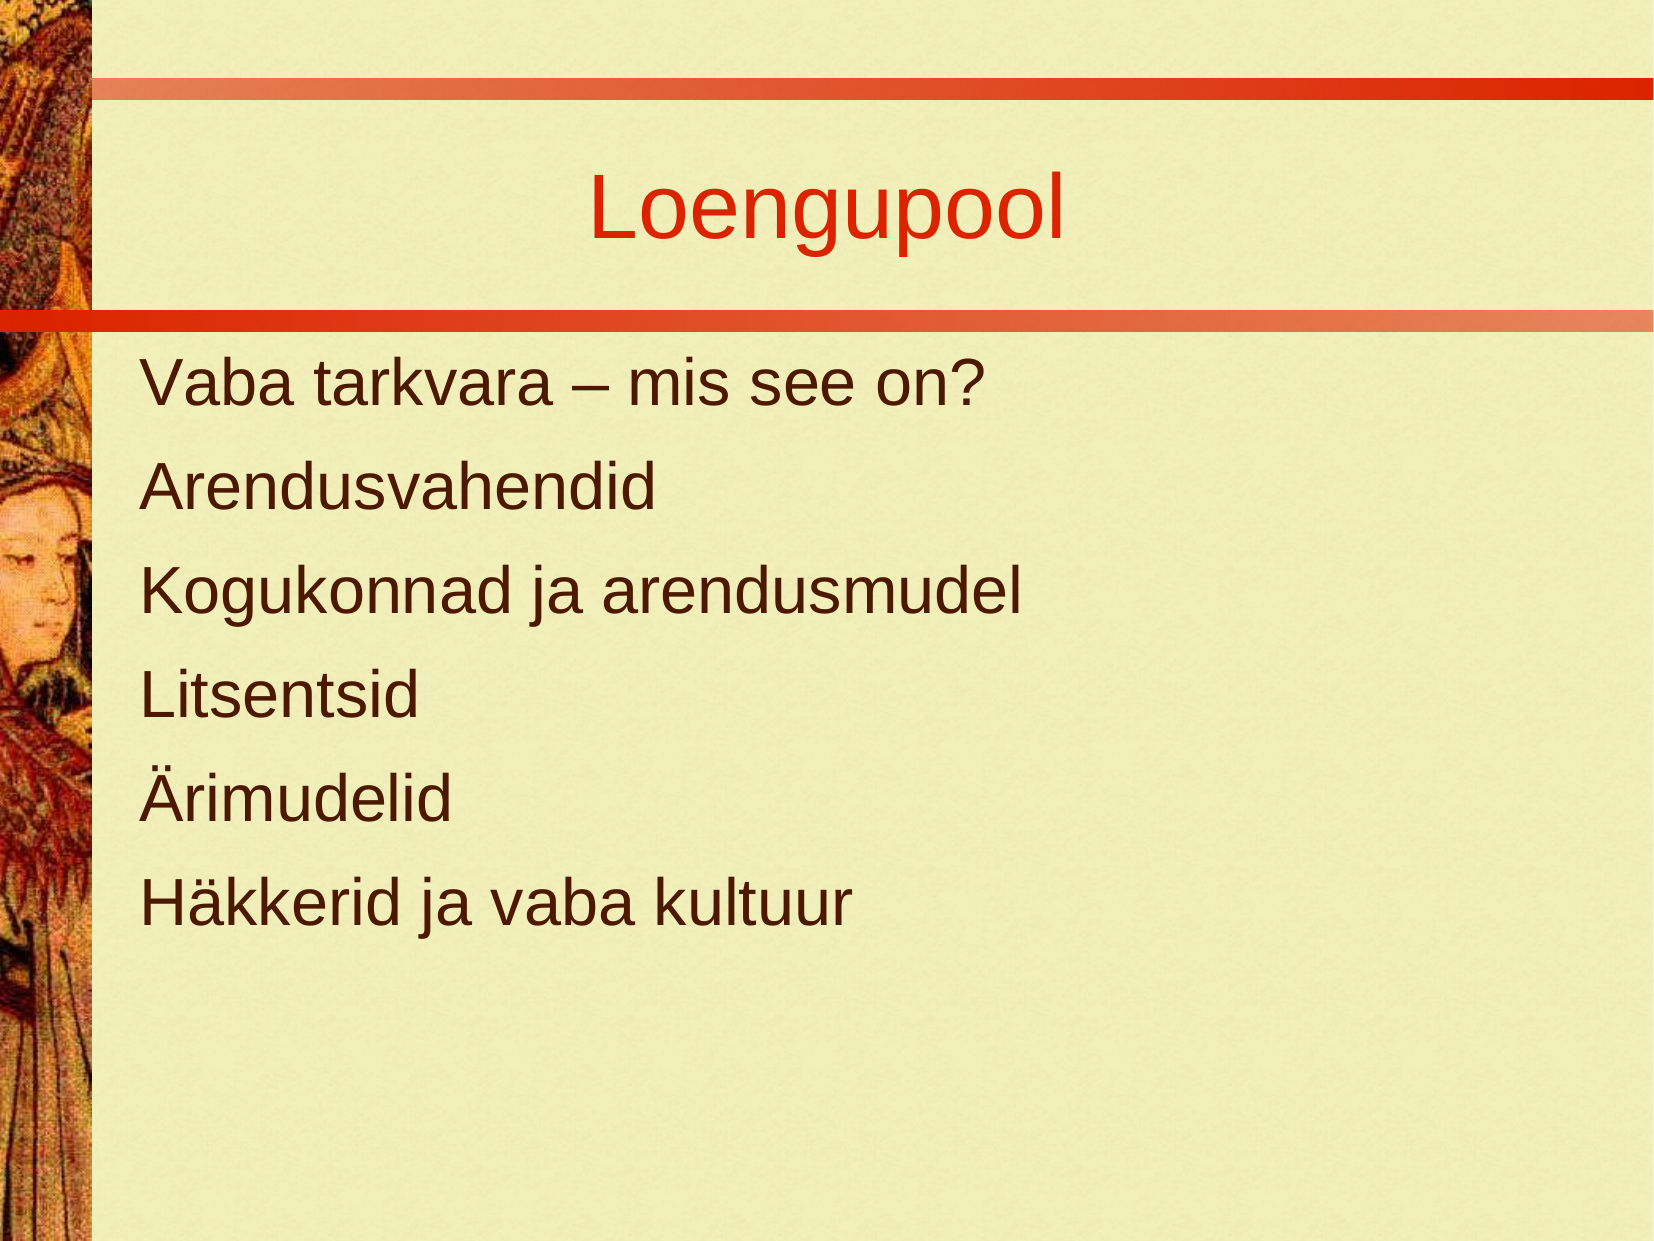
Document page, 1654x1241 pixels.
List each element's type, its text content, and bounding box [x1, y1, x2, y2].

list Vaba tarkvara – mis see on? Arendusvahendid Kogukonnad ja arendusmudel Litsentsid Ärimudelid Häkkerid ja vaba kultuur [121, 344, 1534, 1127]
picture [0, 332, 1654, 1241]
title Loengupool [121, 102, 1534, 311]
picture [0, 0, 1654, 310]
